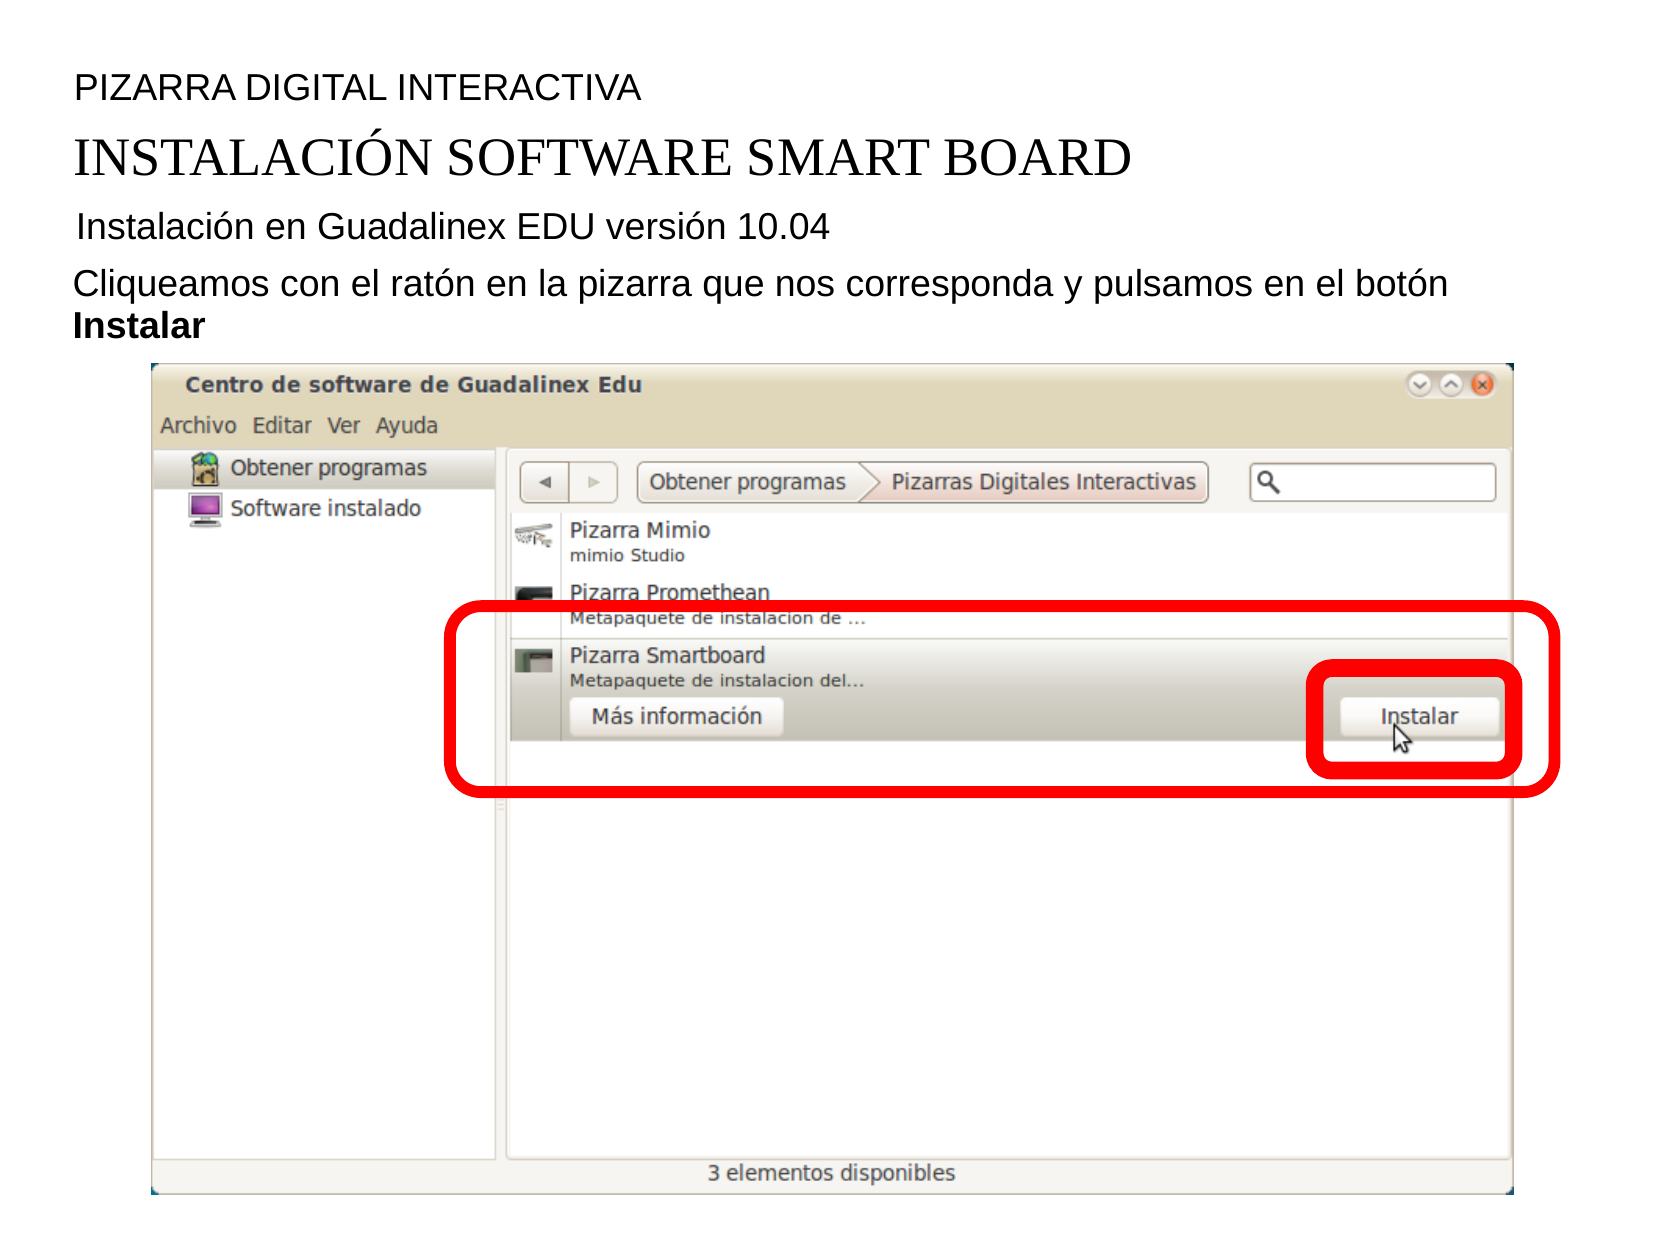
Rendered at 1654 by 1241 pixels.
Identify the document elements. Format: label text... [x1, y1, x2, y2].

picture [151, 363, 1514, 1196]
picture [1324, 677, 1504, 761]
text_box Instalación en Guadalinex EDU versión 10.04 [61, 197, 1516, 254]
text_box INSTALACIÓN SOFTWARE SMART BOARD [58, 119, 1576, 195]
text_box Cliqueamos con el ratón en la pizarra que nos corresponda y pulsamos en el botón Instalar [57, 254, 1524, 354]
text_box PIZARRA DIGITAL INTERACTIVA [59, 59, 1566, 116]
picture [456, 613, 1514, 786]
